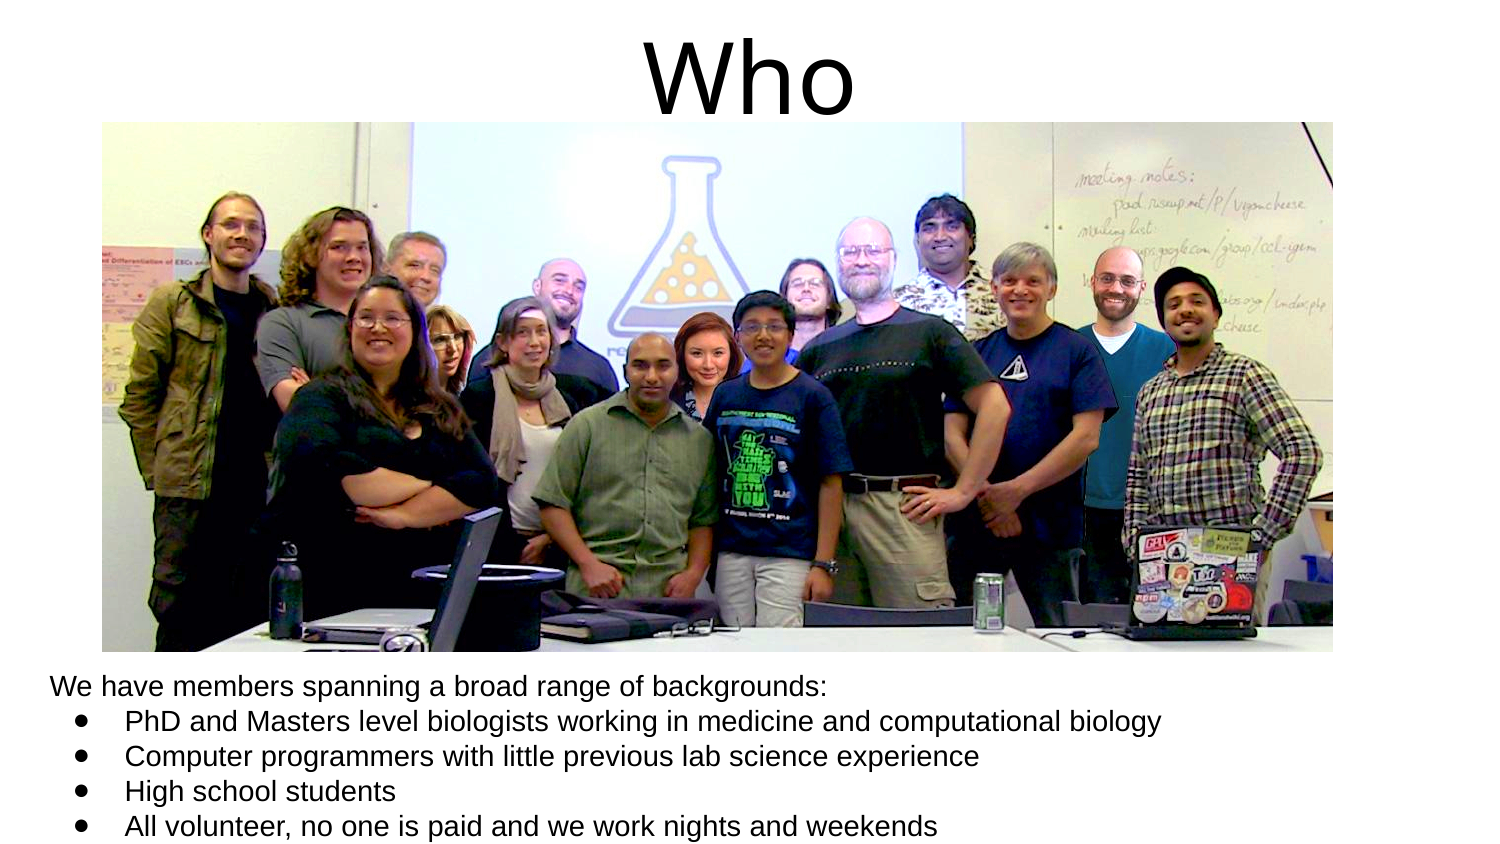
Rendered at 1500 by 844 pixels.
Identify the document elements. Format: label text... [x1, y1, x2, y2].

text_box We have members spanning a broad range of backgrounds: PhD and Masters level biologists working in medicine and computational biology Computer programmers with little previous lab science experience High school students All volunteer, no one is paid and we work nights and weekends [34, 652, 1347, 723]
picture [102, 136, 1333, 653]
text_box Who [0, 0, 1500, 136]
